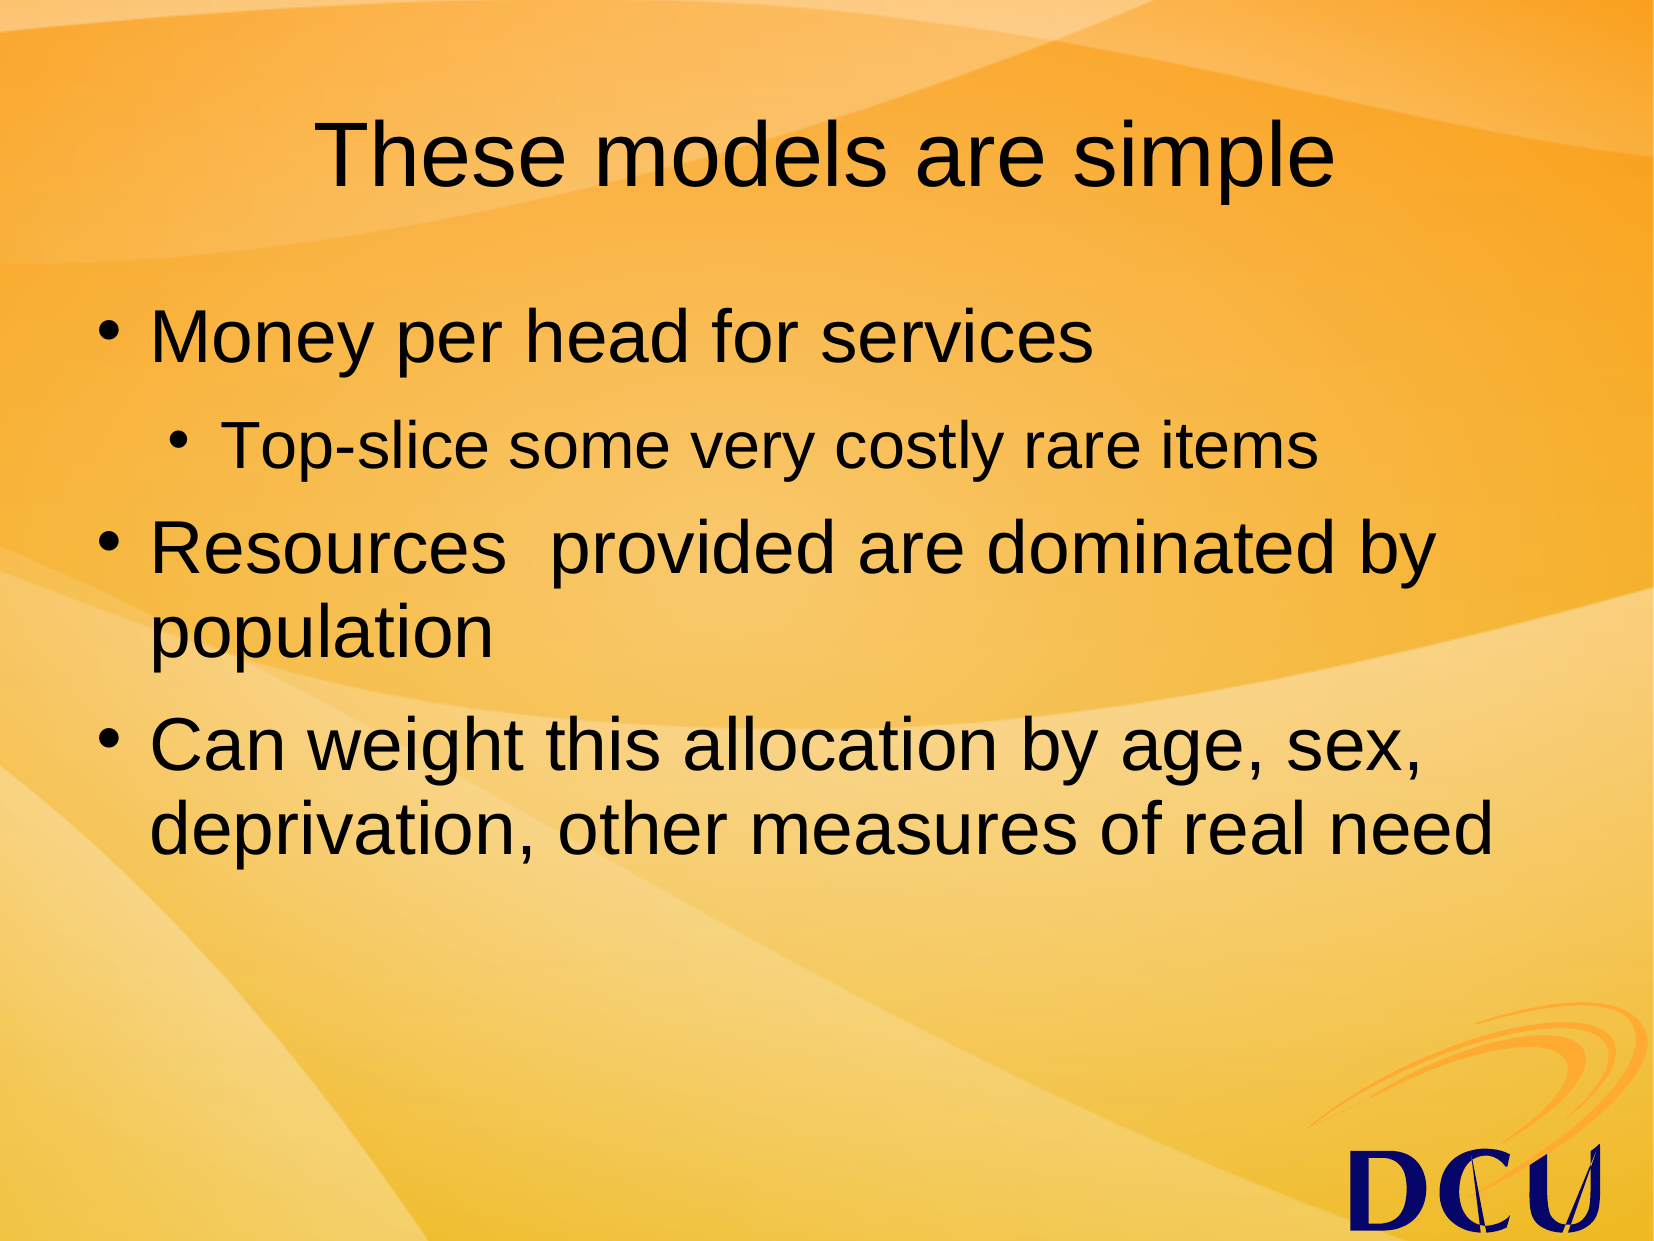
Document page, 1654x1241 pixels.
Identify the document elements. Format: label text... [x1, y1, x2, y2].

list Money per head for services Top-slice some very costly rare items Resources provided are dominated by population Can weight this allocation by age, sex, deprivation, other measures of real need [79, 290, 1568, 1094]
title These models are simple [82, 56, 1571, 249]
picture [0, 0, 1654, 1241]
